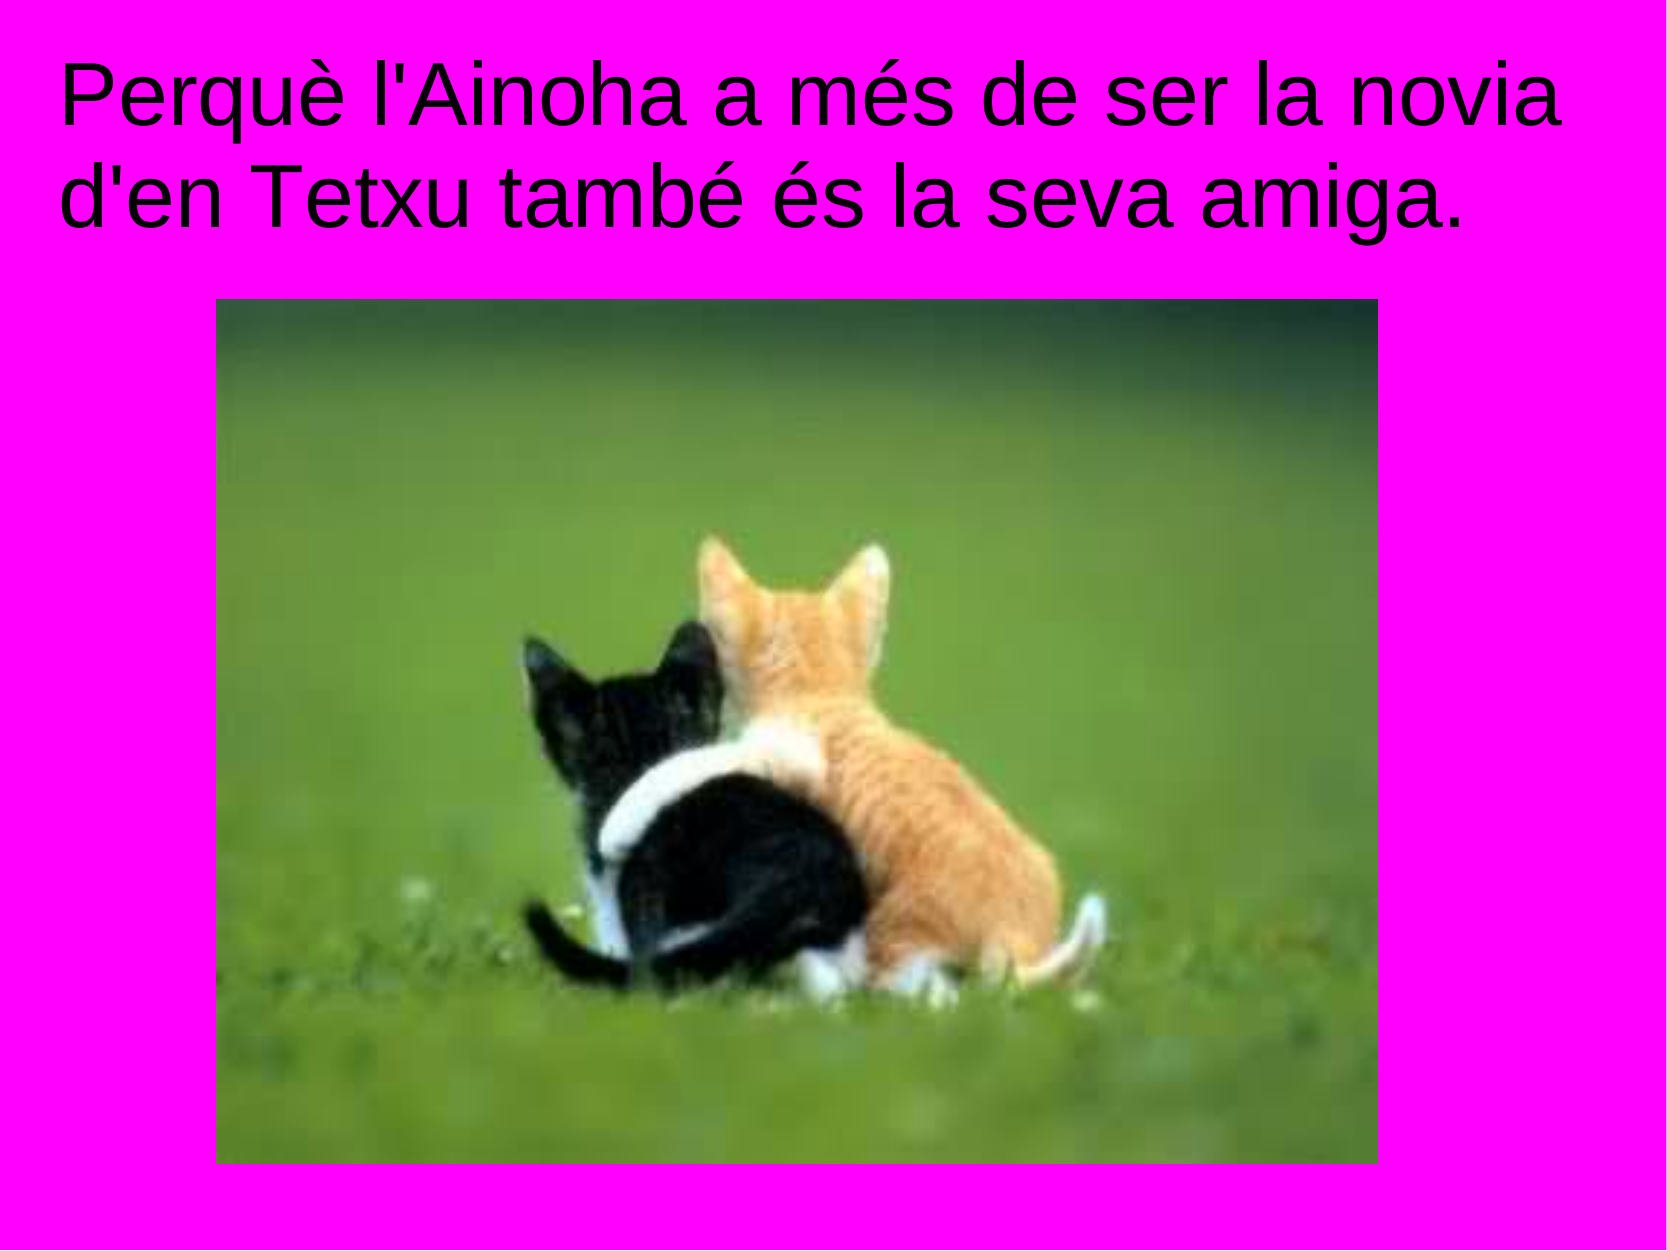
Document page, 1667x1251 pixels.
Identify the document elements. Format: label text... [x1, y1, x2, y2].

title Perquè l'Ainoha a més de ser la novia d'en Tetxu també és la seva amiga. [59, 43, 1644, 266]
picture [216, 299, 1378, 1164]
